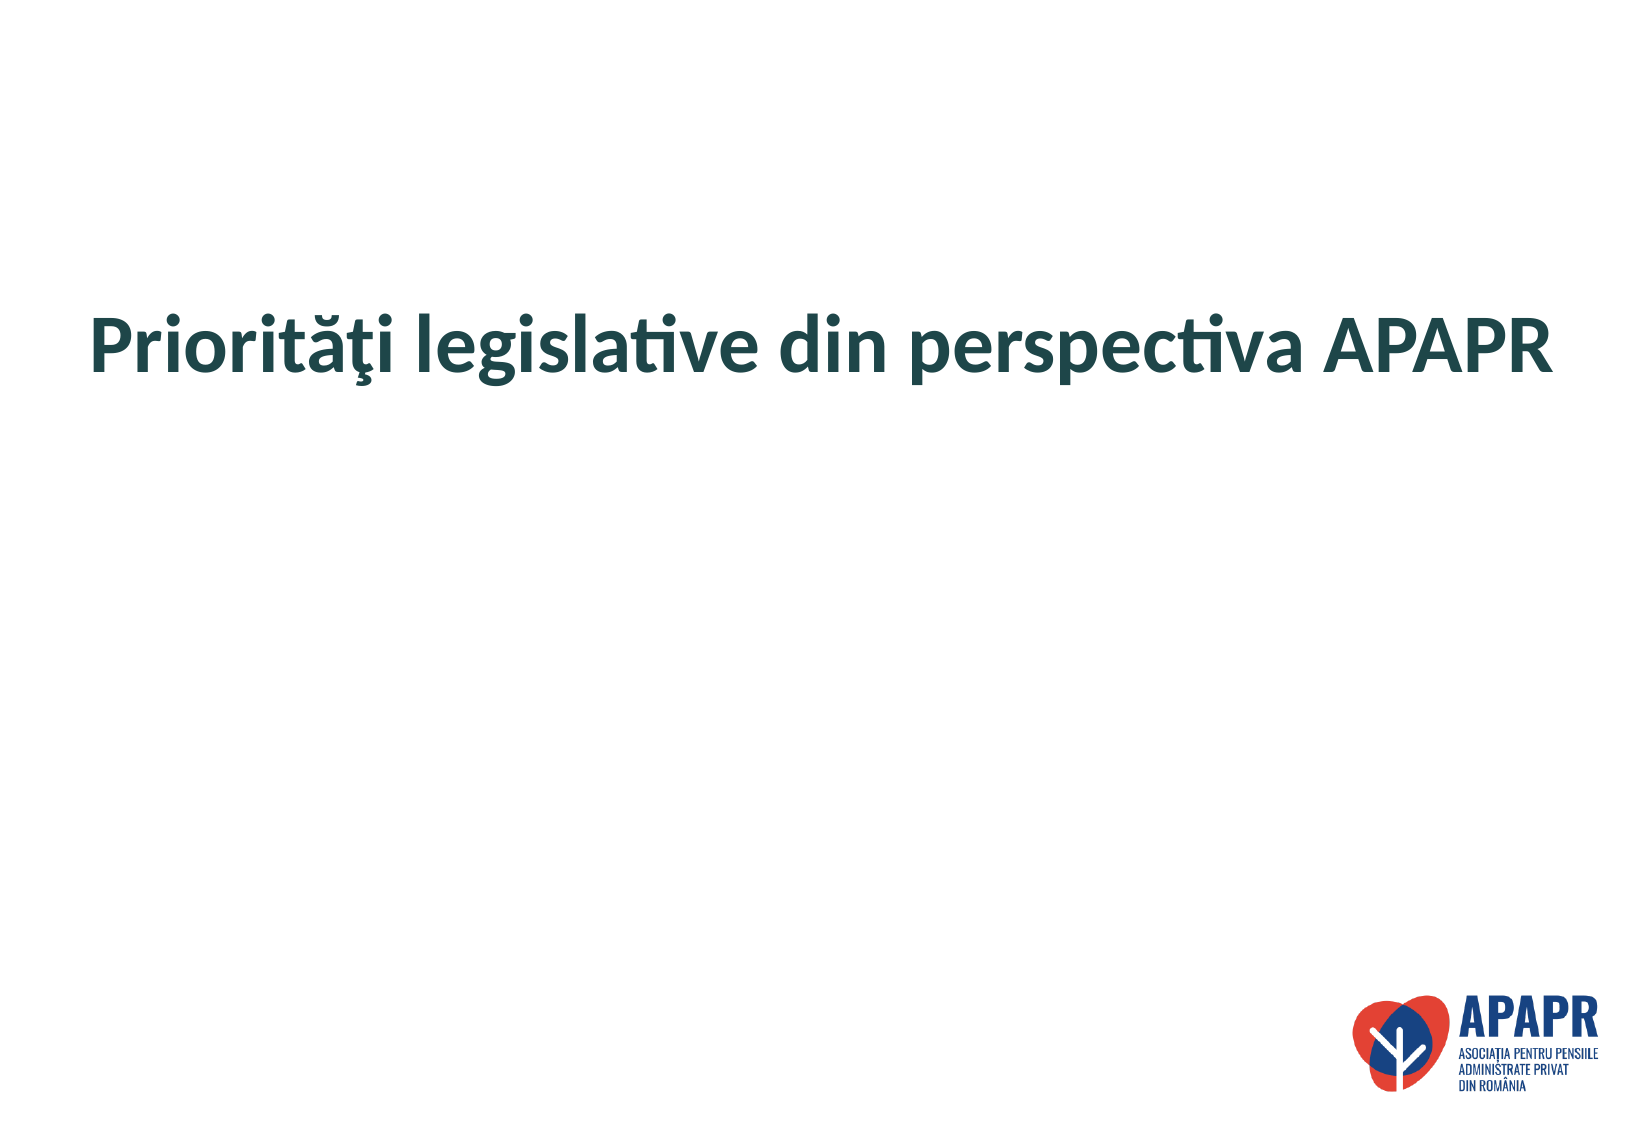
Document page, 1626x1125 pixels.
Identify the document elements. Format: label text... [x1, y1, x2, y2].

title Priorităţi legislative din perspectiva APAPR [75, 281, 1590, 750]
picture [1274, 900, 1626, 1125]
